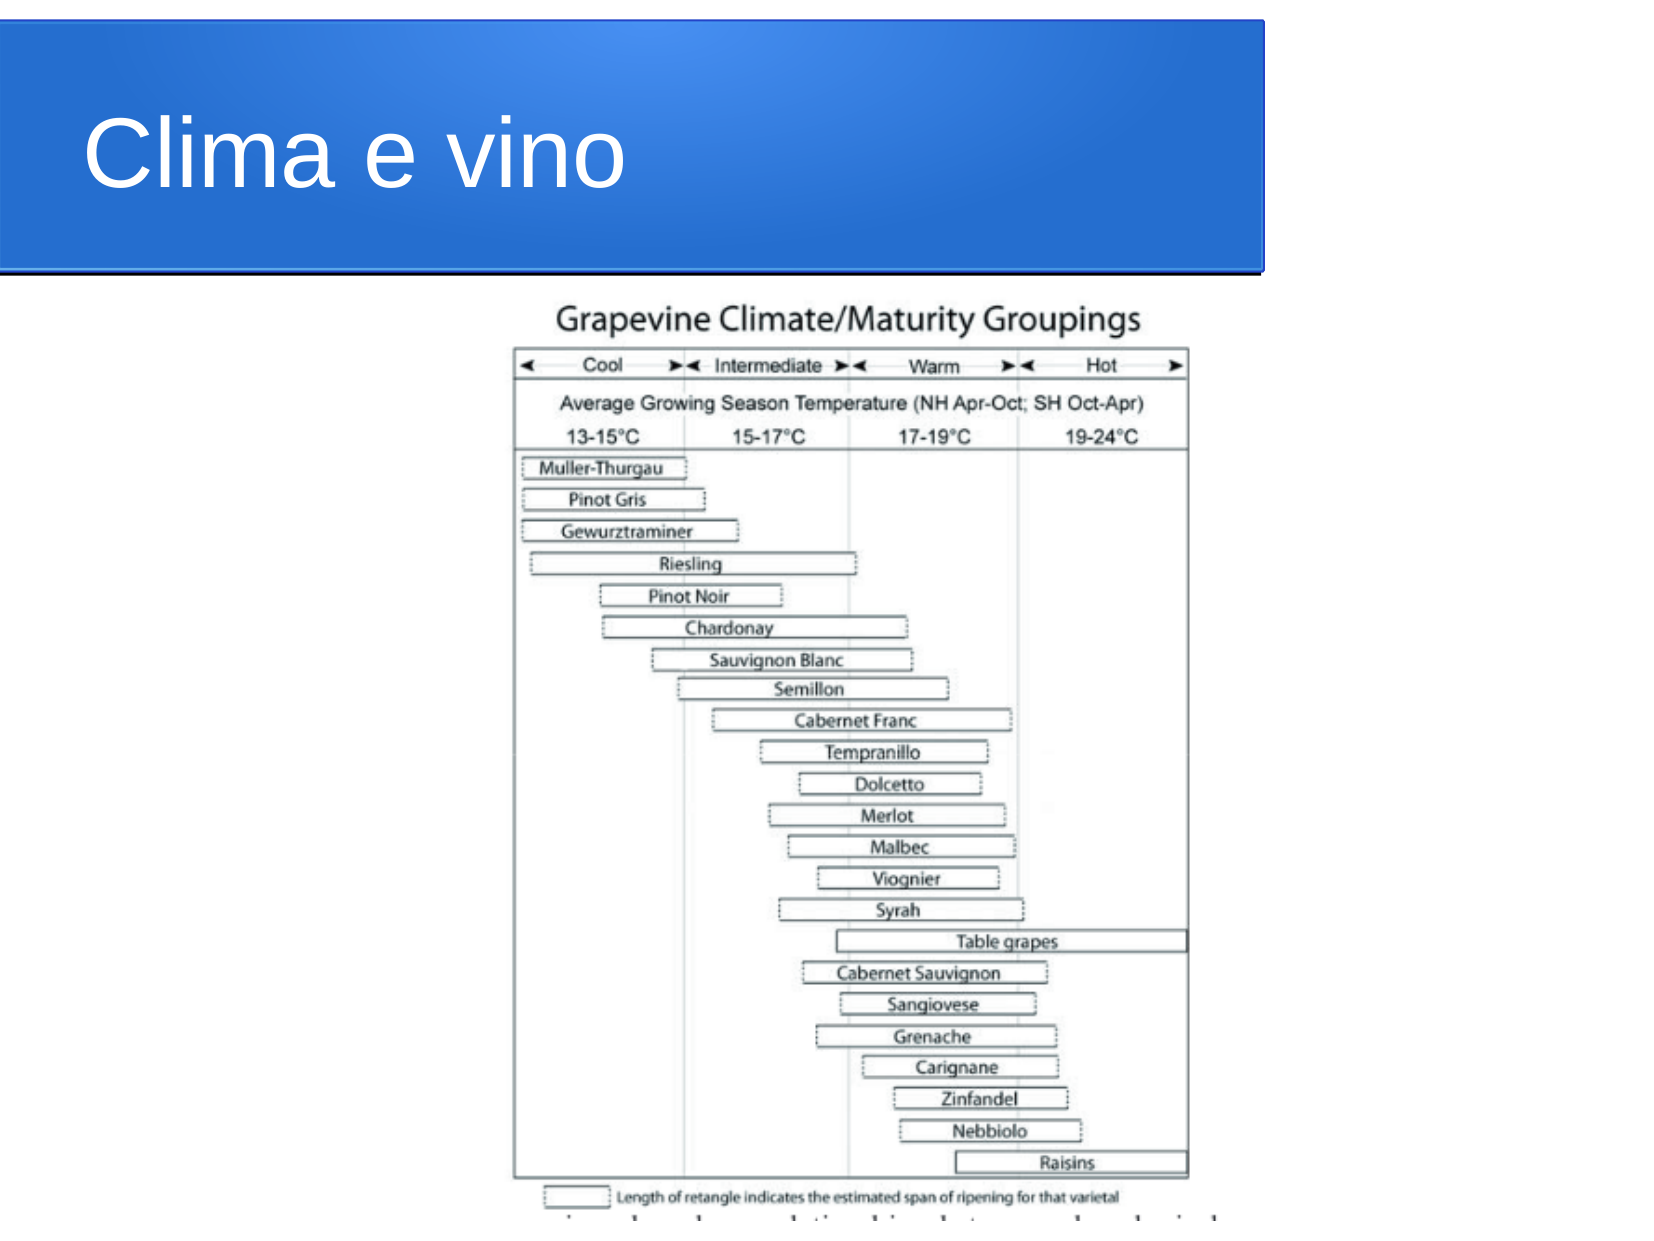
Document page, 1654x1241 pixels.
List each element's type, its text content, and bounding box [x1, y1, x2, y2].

picture [496, 295, 1229, 1221]
title Clima e vino [82, 49, 1250, 257]
